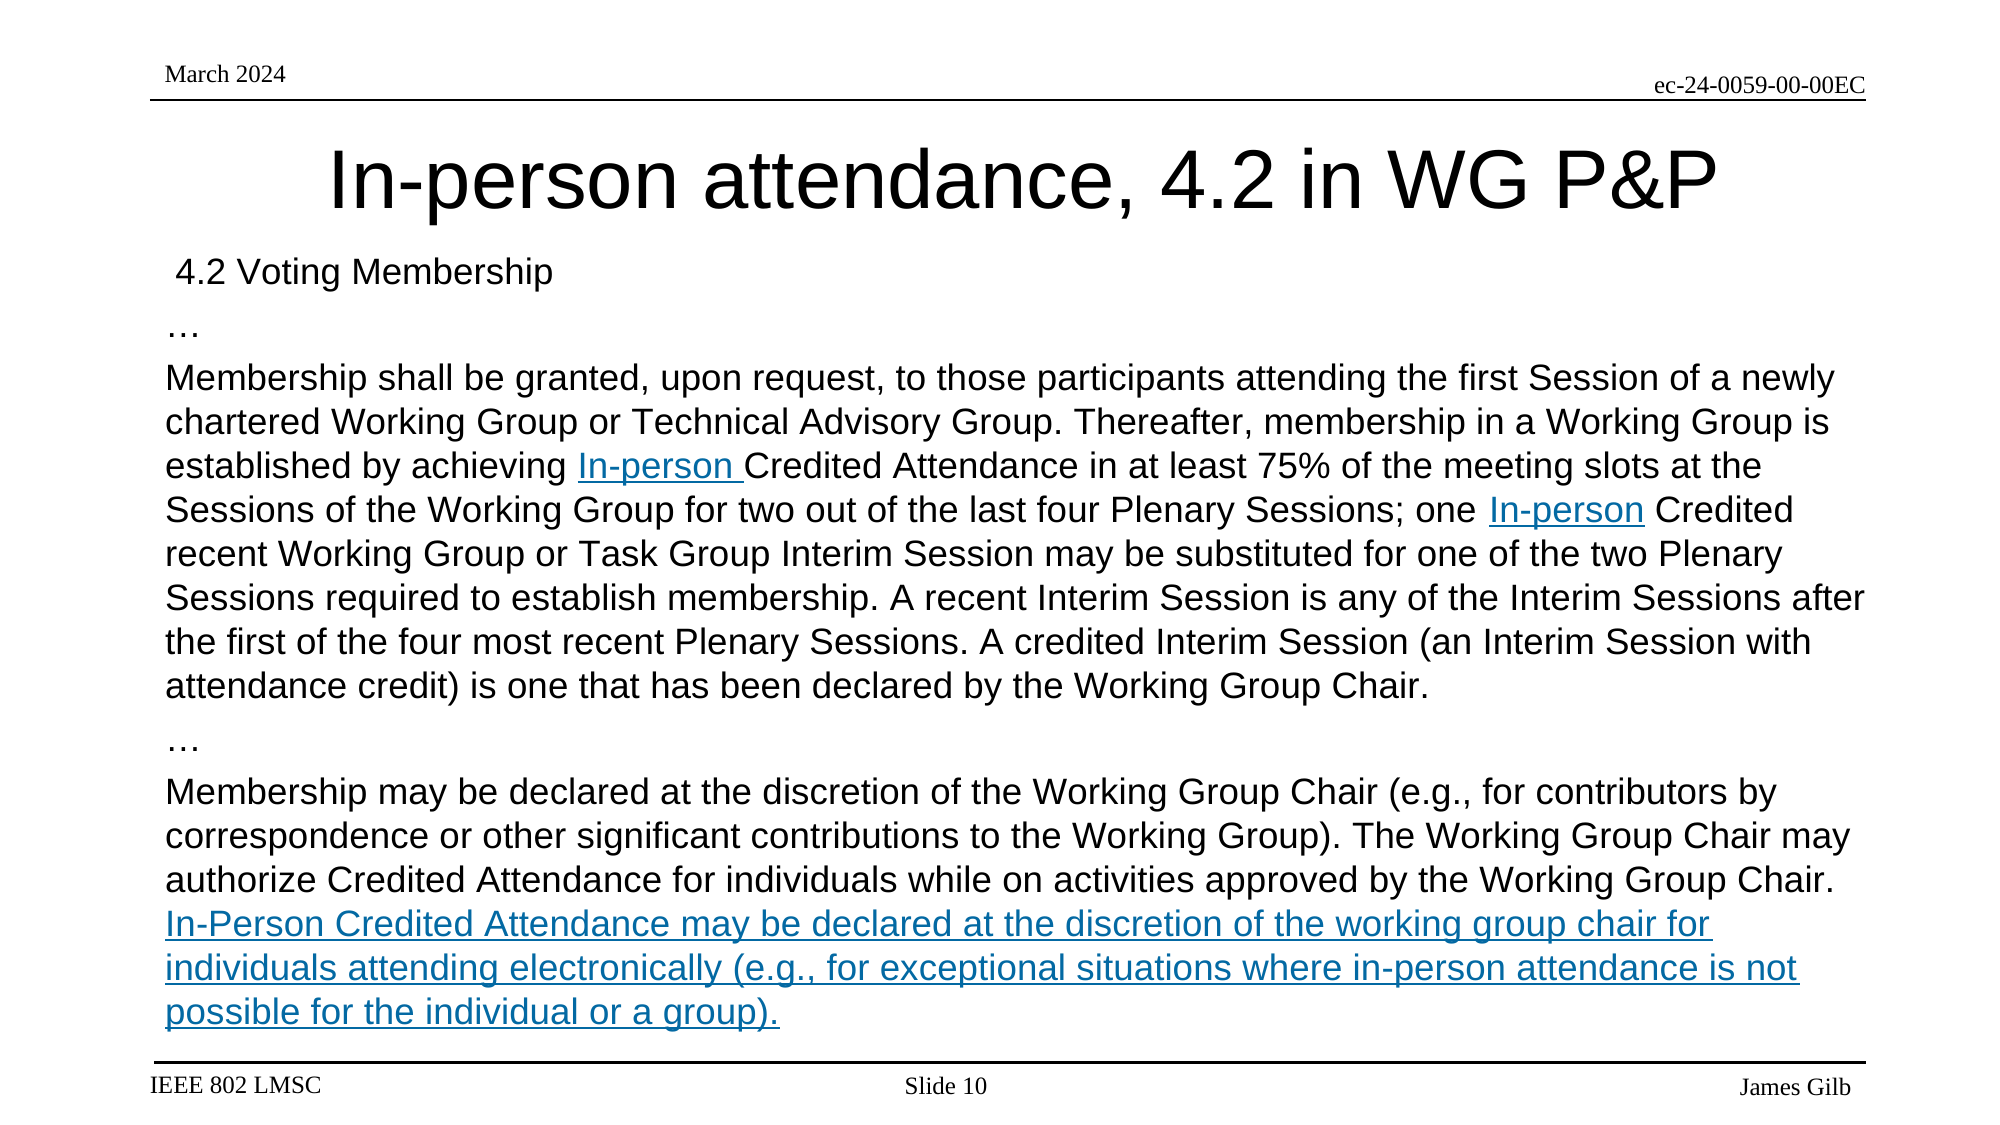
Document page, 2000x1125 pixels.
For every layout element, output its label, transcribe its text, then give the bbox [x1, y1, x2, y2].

list 4.2 Voting Membership … Membership shall be granted, upon request, to those participants attending the first Session of a newly chartered Working Group or Technical Advisory Group. Thereafter, membership in a Working Group is established by achieving In-person Credited Attendance in at least 75% of the meeting slots at the Sessions of the Working Group for two out of the last four Plenary Sessions; one In-person Credited recent Working Group or Task Group Interim Session may be substituted for one of the two Plenary Sessions required to establish membership. A recent Interim Session is any of the Interim Sessions after the first of the four most recent Plenary Sessions. A credited Interim Session (an Interim Session with attendance credit) is one that has been declared by the Working Group Chair. … Membership may be declared at the discretion of the Working Group Chair (e.g., for contributors by correspondence or other significant contributions to the Working Group). The Working Group Chair may authorize Credited Attendance for individuals while on activities approved by the Working Group Chair. In-Person Credited Attendance may be declared at the discretion of the working group chair for individuals attending electronically (e.g., for exceptional situations where in-person attendance is not possible for the individual or a group). [150, 239, 1900, 1051]
title In-person attendance, 4.2 in WG P&P [149, 112, 1900, 238]
